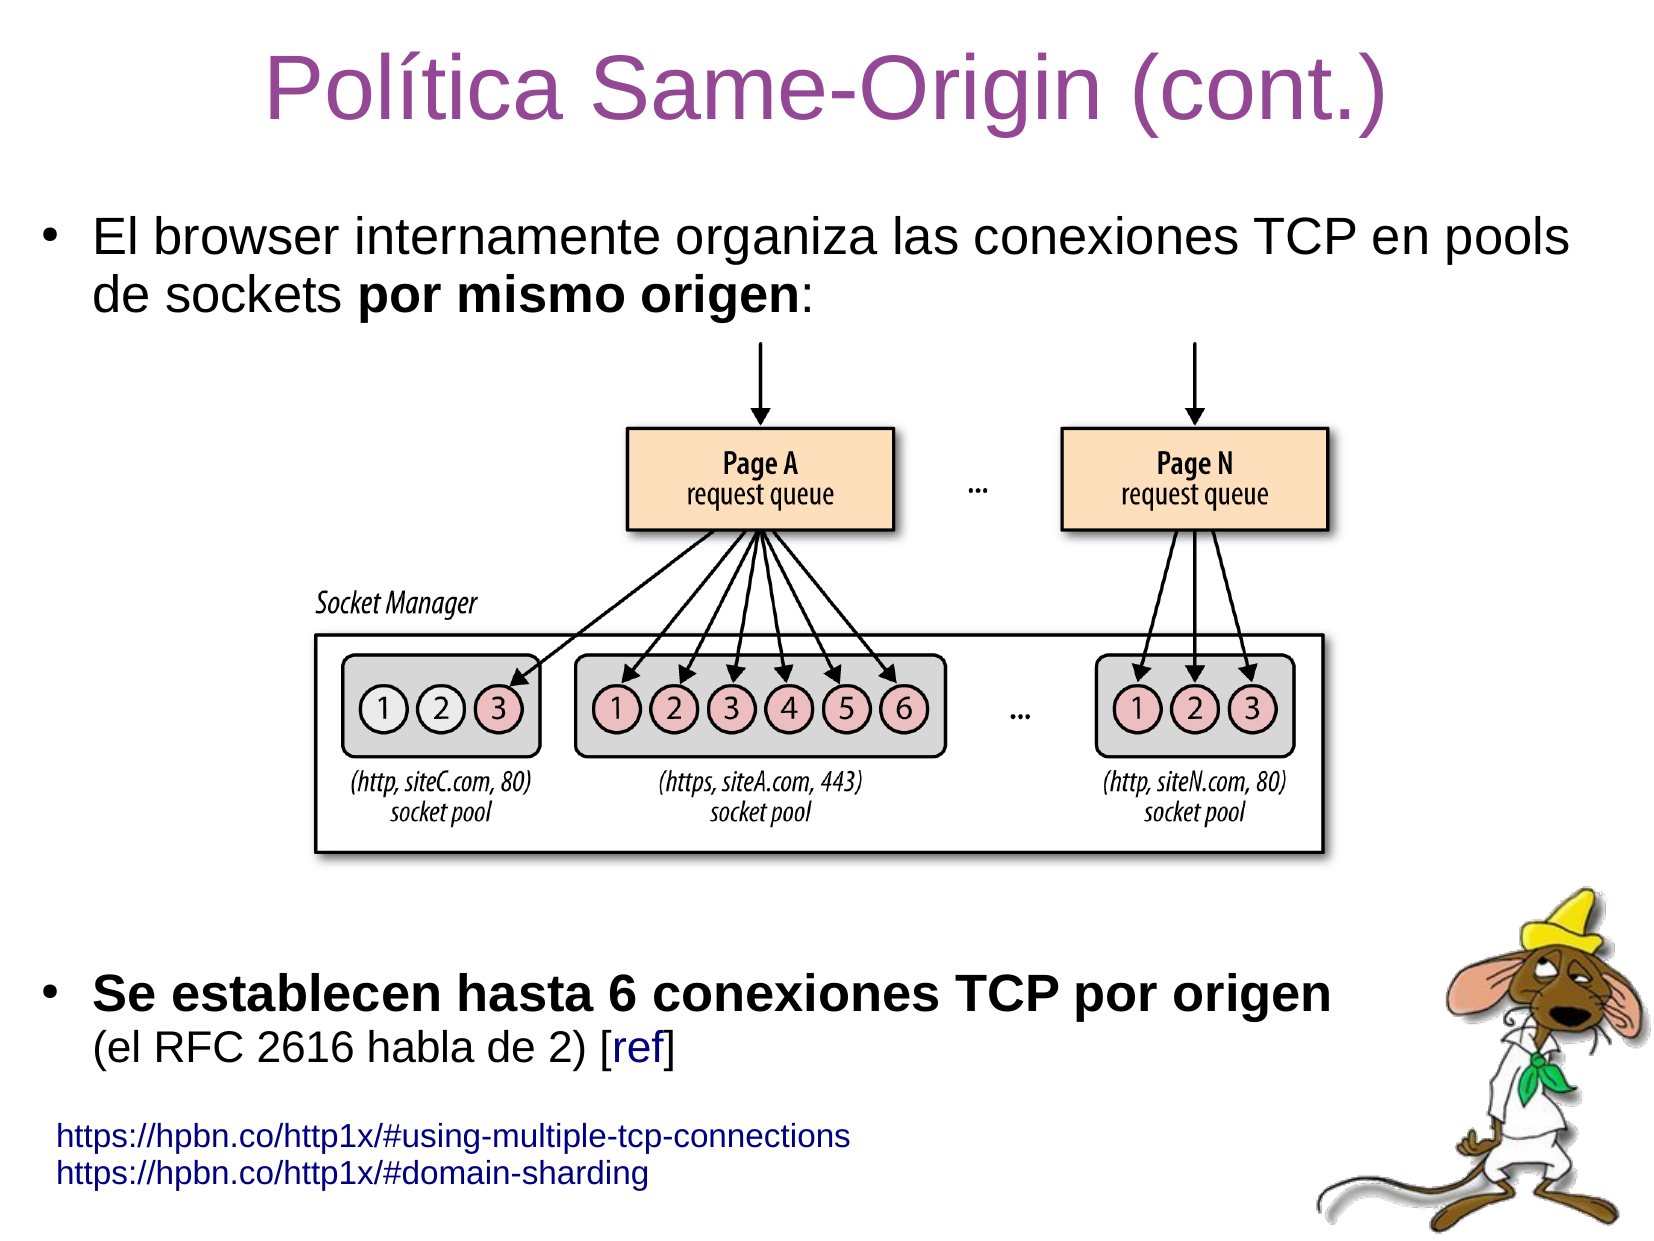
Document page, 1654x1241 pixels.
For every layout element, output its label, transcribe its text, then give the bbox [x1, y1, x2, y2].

picture [304, 342, 1349, 875]
list El browser internamente organiza las conexiones TCP en pools de sockets por mismo origen: Se establecen hasta 6 conexiones TCP por origen (el RFC 2616 habla de 2) [ref] [23, 206, 1642, 1081]
picture [1308, 878, 1654, 1241]
text_box https://hpbn.co/http1x/#using-multiple-tcp-connections https://hpbn.co/http1x/#domain-sharding [41, 1110, 1308, 1241]
title Política Same-Origin (cont.) [82, 0, 1571, 192]
